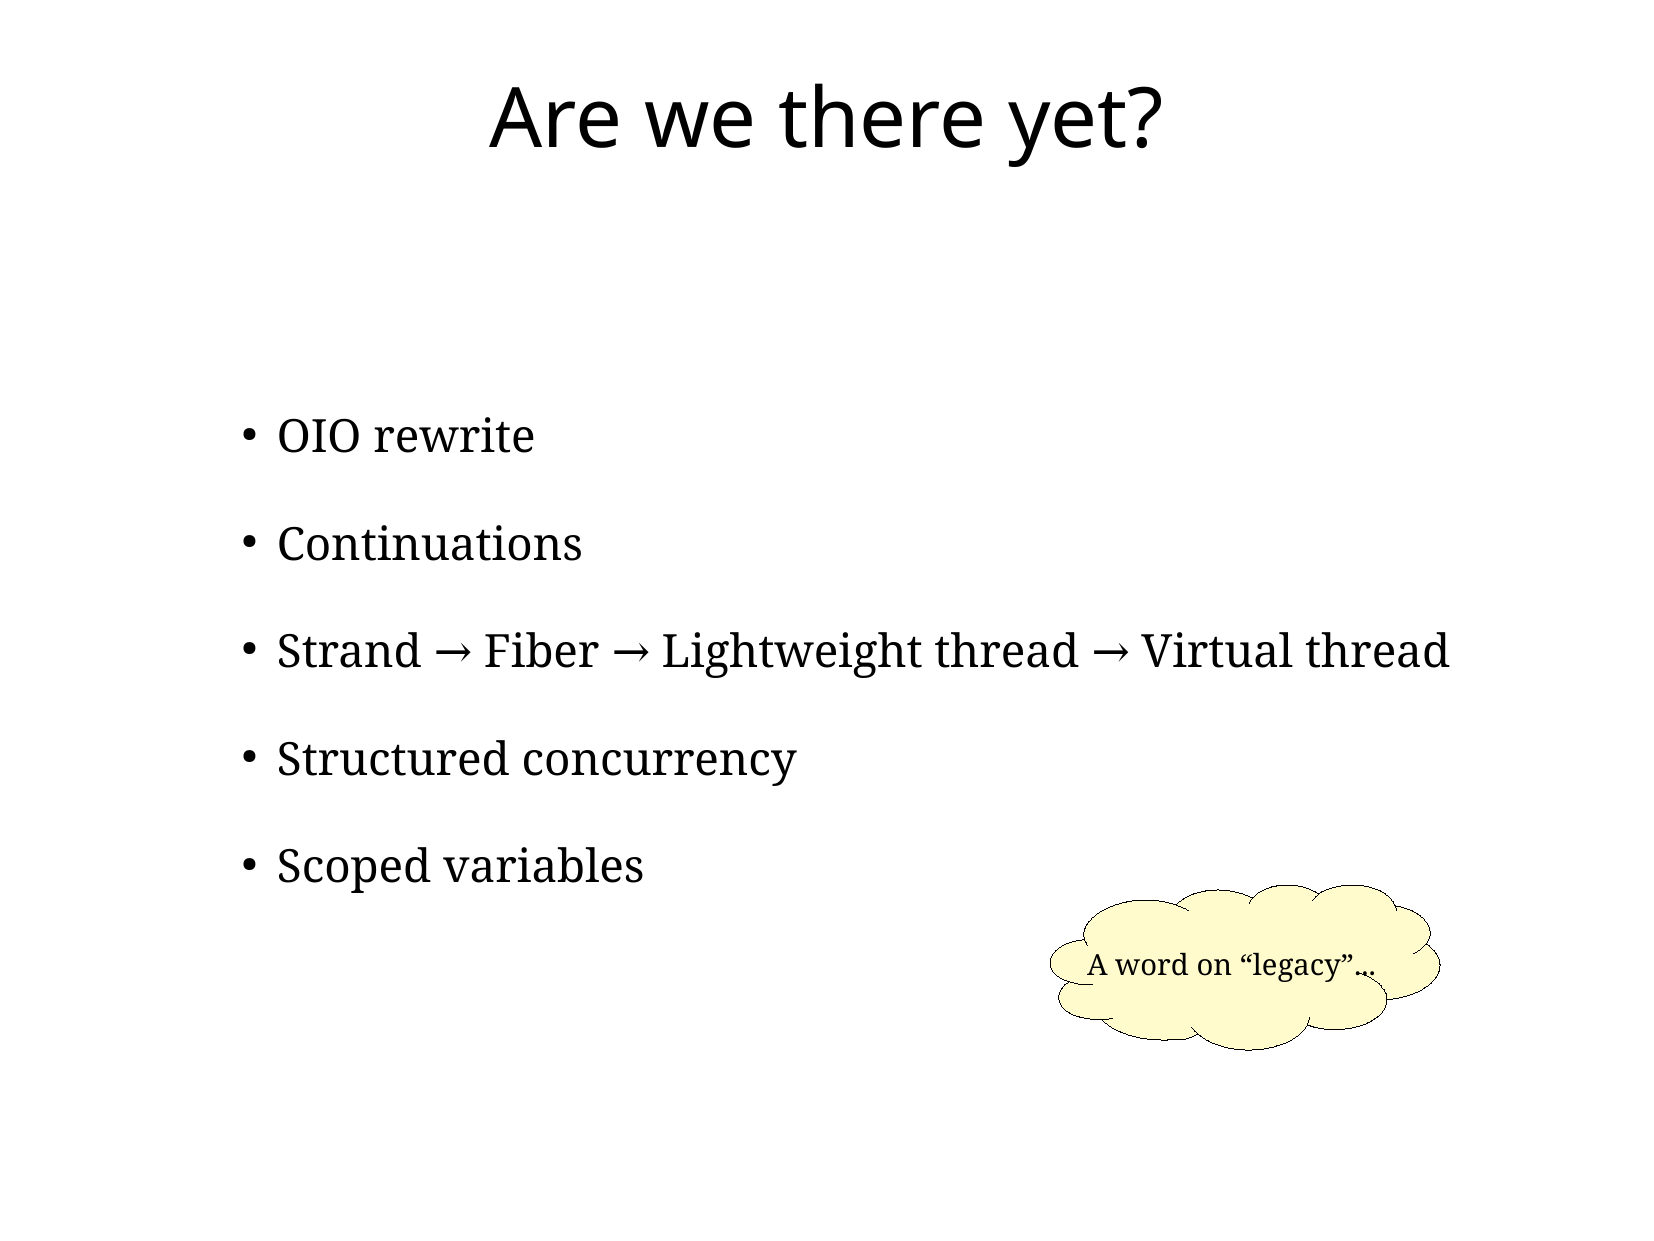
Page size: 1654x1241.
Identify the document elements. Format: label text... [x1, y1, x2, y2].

title Are we there yet? [83, 49, 1572, 181]
text_box OIO rewrite Continuations Strand → Fiber → Lightweight thread → Virtual thread Structured concurrency Scoped variables [226, 396, 1564, 978]
text_box A word on “legacy”... [1050, 885, 1441, 1051]
